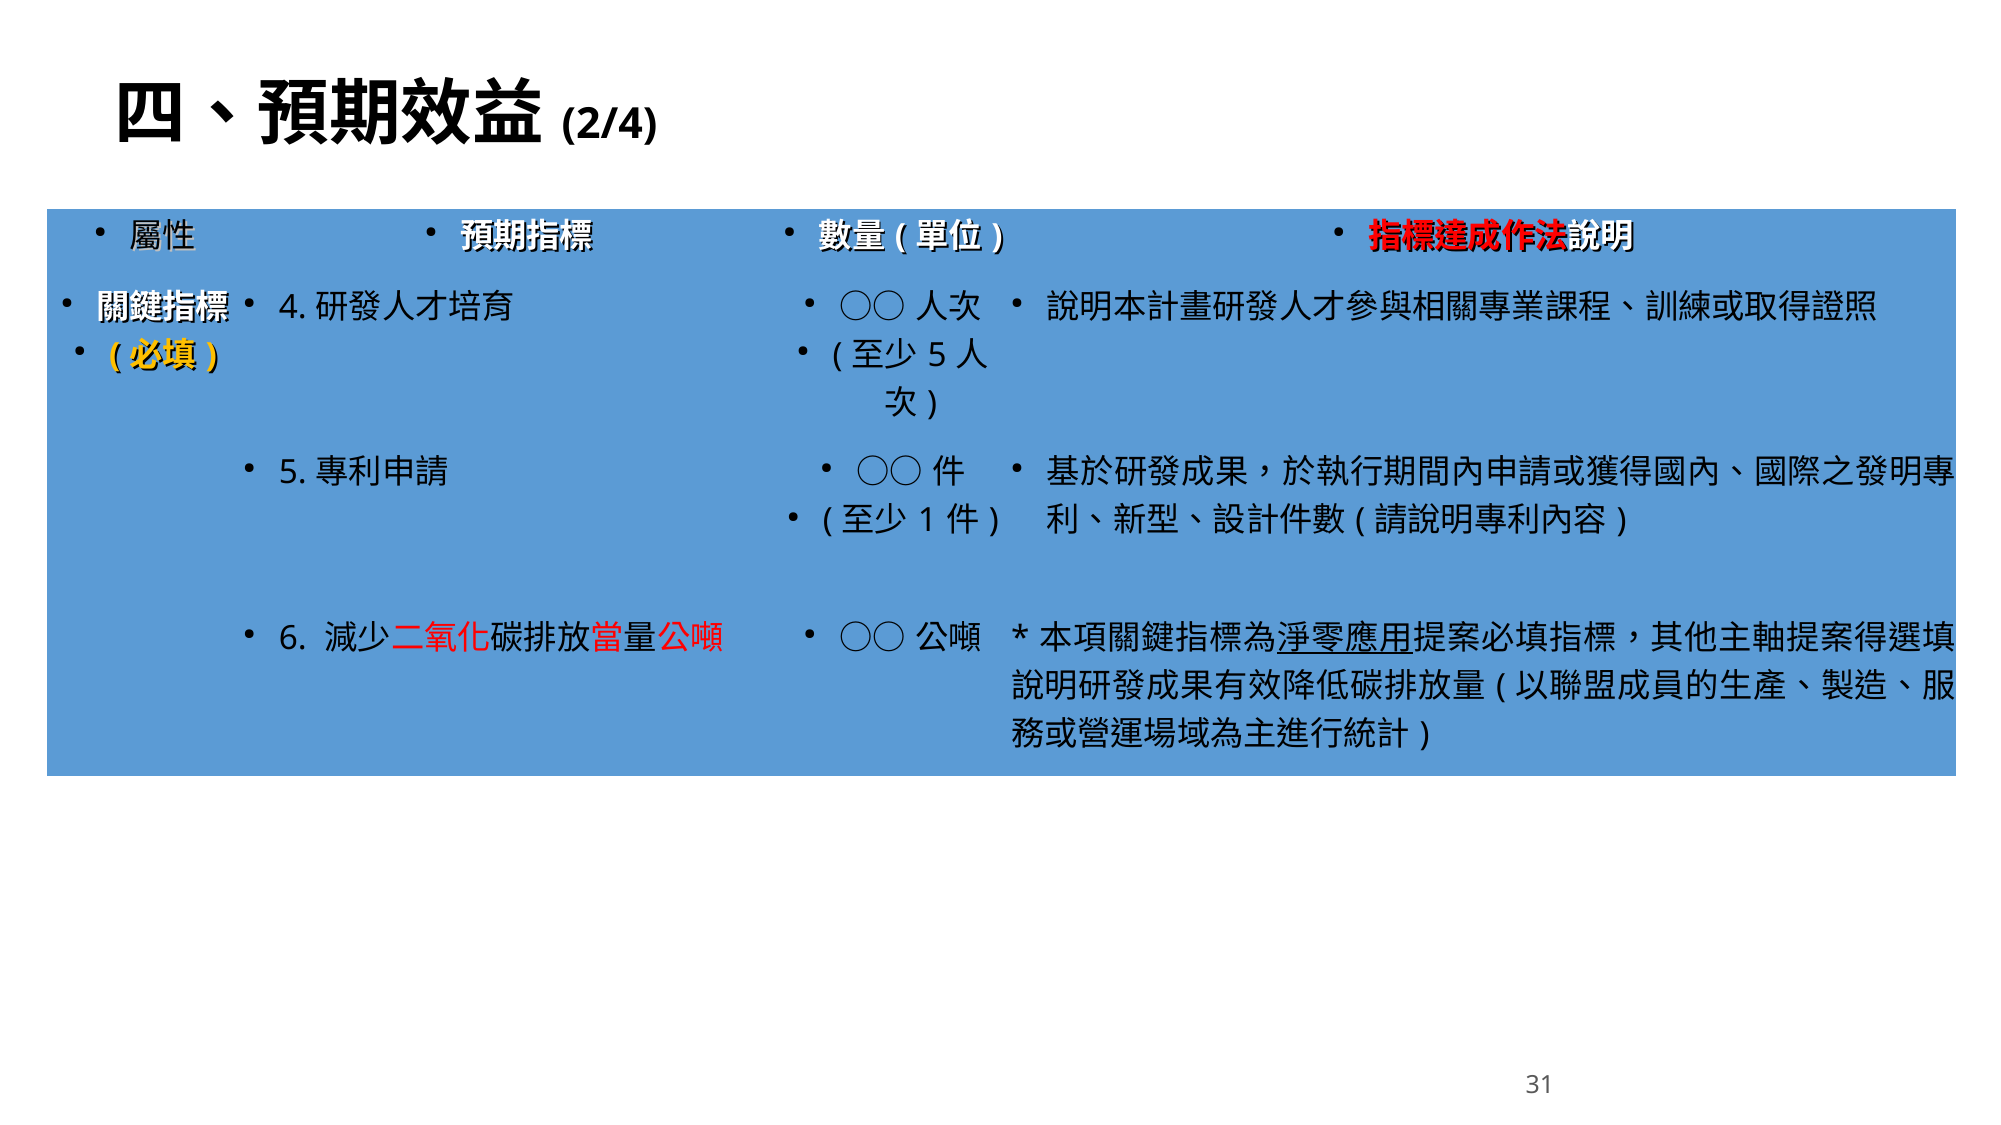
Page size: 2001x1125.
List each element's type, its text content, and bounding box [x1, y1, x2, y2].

table_cell *本項關鍵指標為淨零應用提案必填指標，其他主軸提案得選填說明研發成果有效降低碳排放量(以聯盟成員的生產、製造、服務或營運場域為主進行統計) [1011, 611, 1956, 776]
text_box 31 [1510, 1061, 1961, 1097]
table_header 預期指標 [243, 209, 775, 280]
table_header 指標達成作法說明 [1011, 209, 1956, 280]
table_cell 基於研發成果，於執行期間內申請或獲得國內、國際之發明專利、新型、設計件數(請說明專利內容) [1011, 445, 1956, 611]
table_cell ○○人次 (至少5人次) [775, 280, 1011, 445]
table_cell ○○件 (至少1件) [775, 445, 1011, 611]
table_cell 關鍵指標 (必填) [47, 280, 243, 776]
table_cell 說明本計畫研發人才參與相關專業課程、訓練或取得證照 [1011, 280, 1956, 445]
table_header 屬性 [47, 209, 243, 280]
title 四、預期效益(2/4) [99, 56, 1900, 166]
table_header 數量(單位) [775, 209, 1011, 280]
table_cell 4.研發人才培育 [243, 280, 775, 445]
table_cell 5.專利申請 [243, 445, 775, 611]
table_cell ○○公噸 [775, 611, 1011, 776]
table_cell 6. 減少二氧化碳排放當量公噸 [243, 611, 775, 776]
